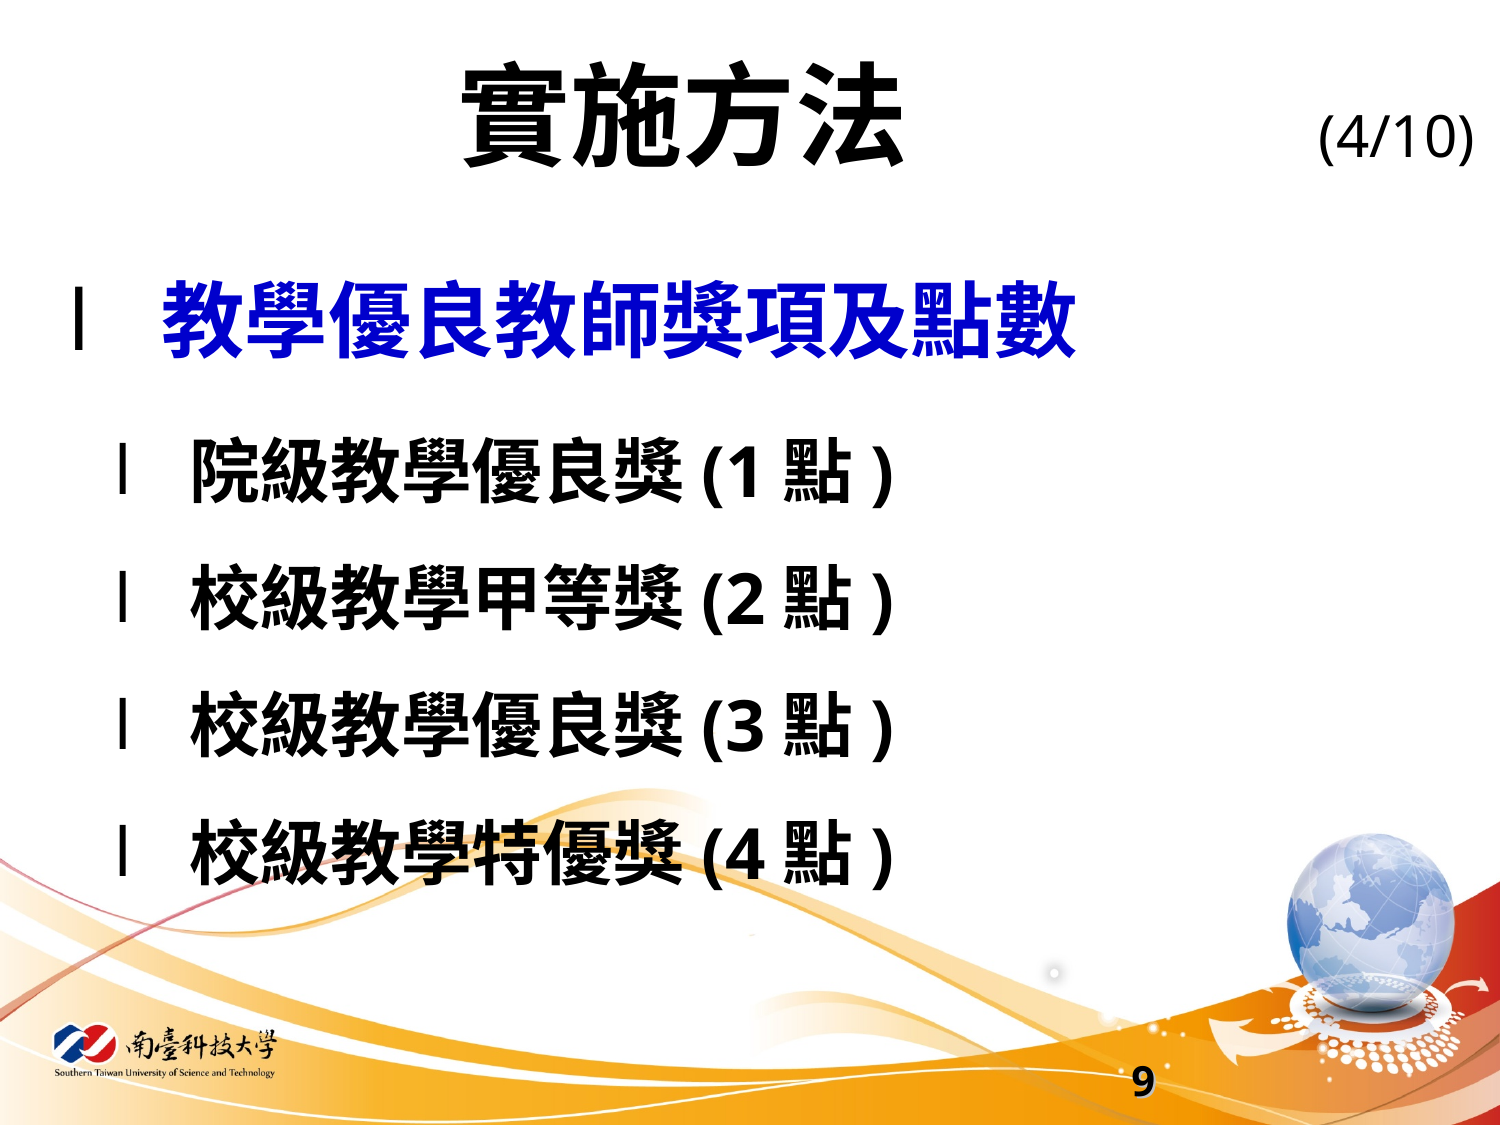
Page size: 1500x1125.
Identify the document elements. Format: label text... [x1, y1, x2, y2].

text_box 教學優良教師獎項及點數 [53, 260, 1419, 377]
text_box 9 [1116, 1046, 1467, 1107]
text_box 實施方法 (4/10) [0, 0, 1500, 197]
text_box 院級教學優良獎(1點) 校級教學甲等獎(2點) 校級教學優良獎(3點) 校級教學特優獎(4點) [99, 376, 1373, 907]
